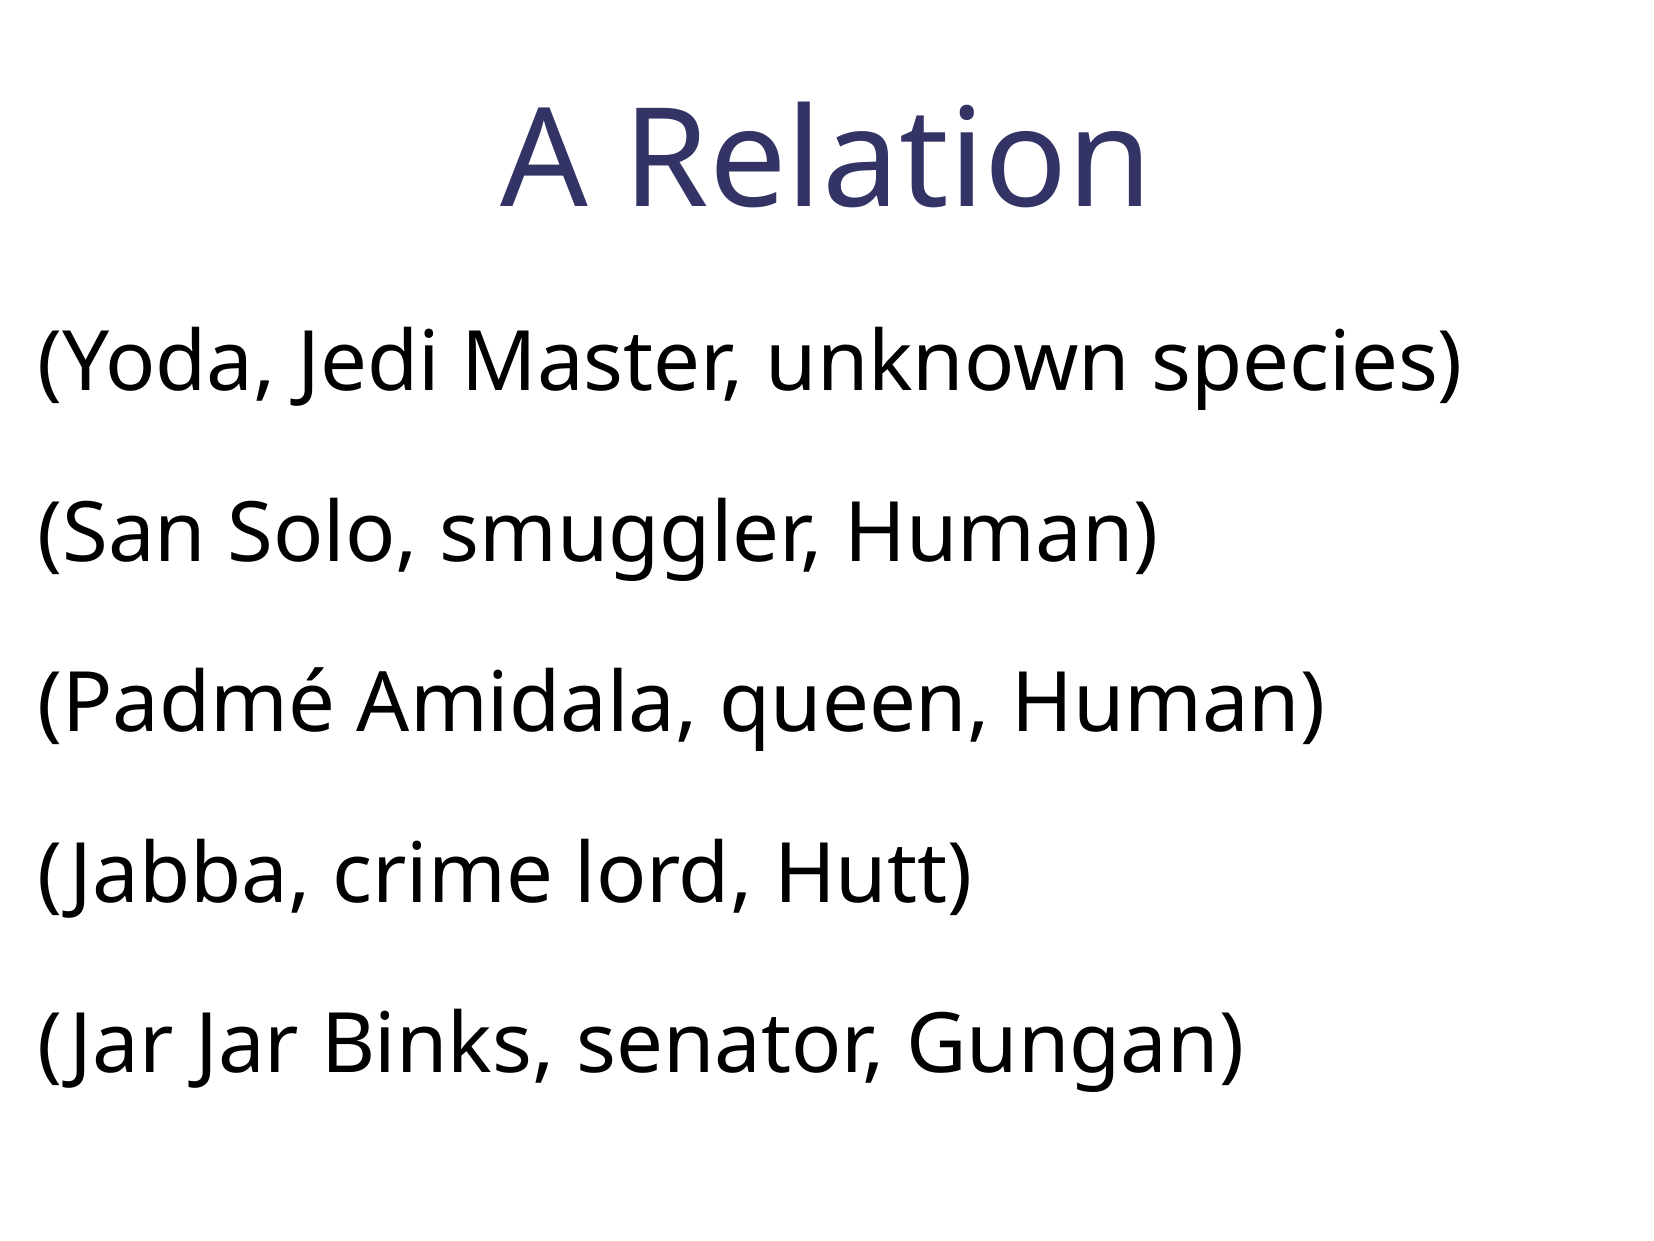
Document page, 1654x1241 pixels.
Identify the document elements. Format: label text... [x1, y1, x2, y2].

title A Relation [82, 56, 1571, 250]
subtitle (Yoda, Jedi Master, unknown species) (San Solo, smuggler, Human) (Padmé Amidala, queen, Human) (Jabba, crime lord, Hutt) (Jar Jar Binks, senator, Gungan) [37, 297, 1613, 1102]
